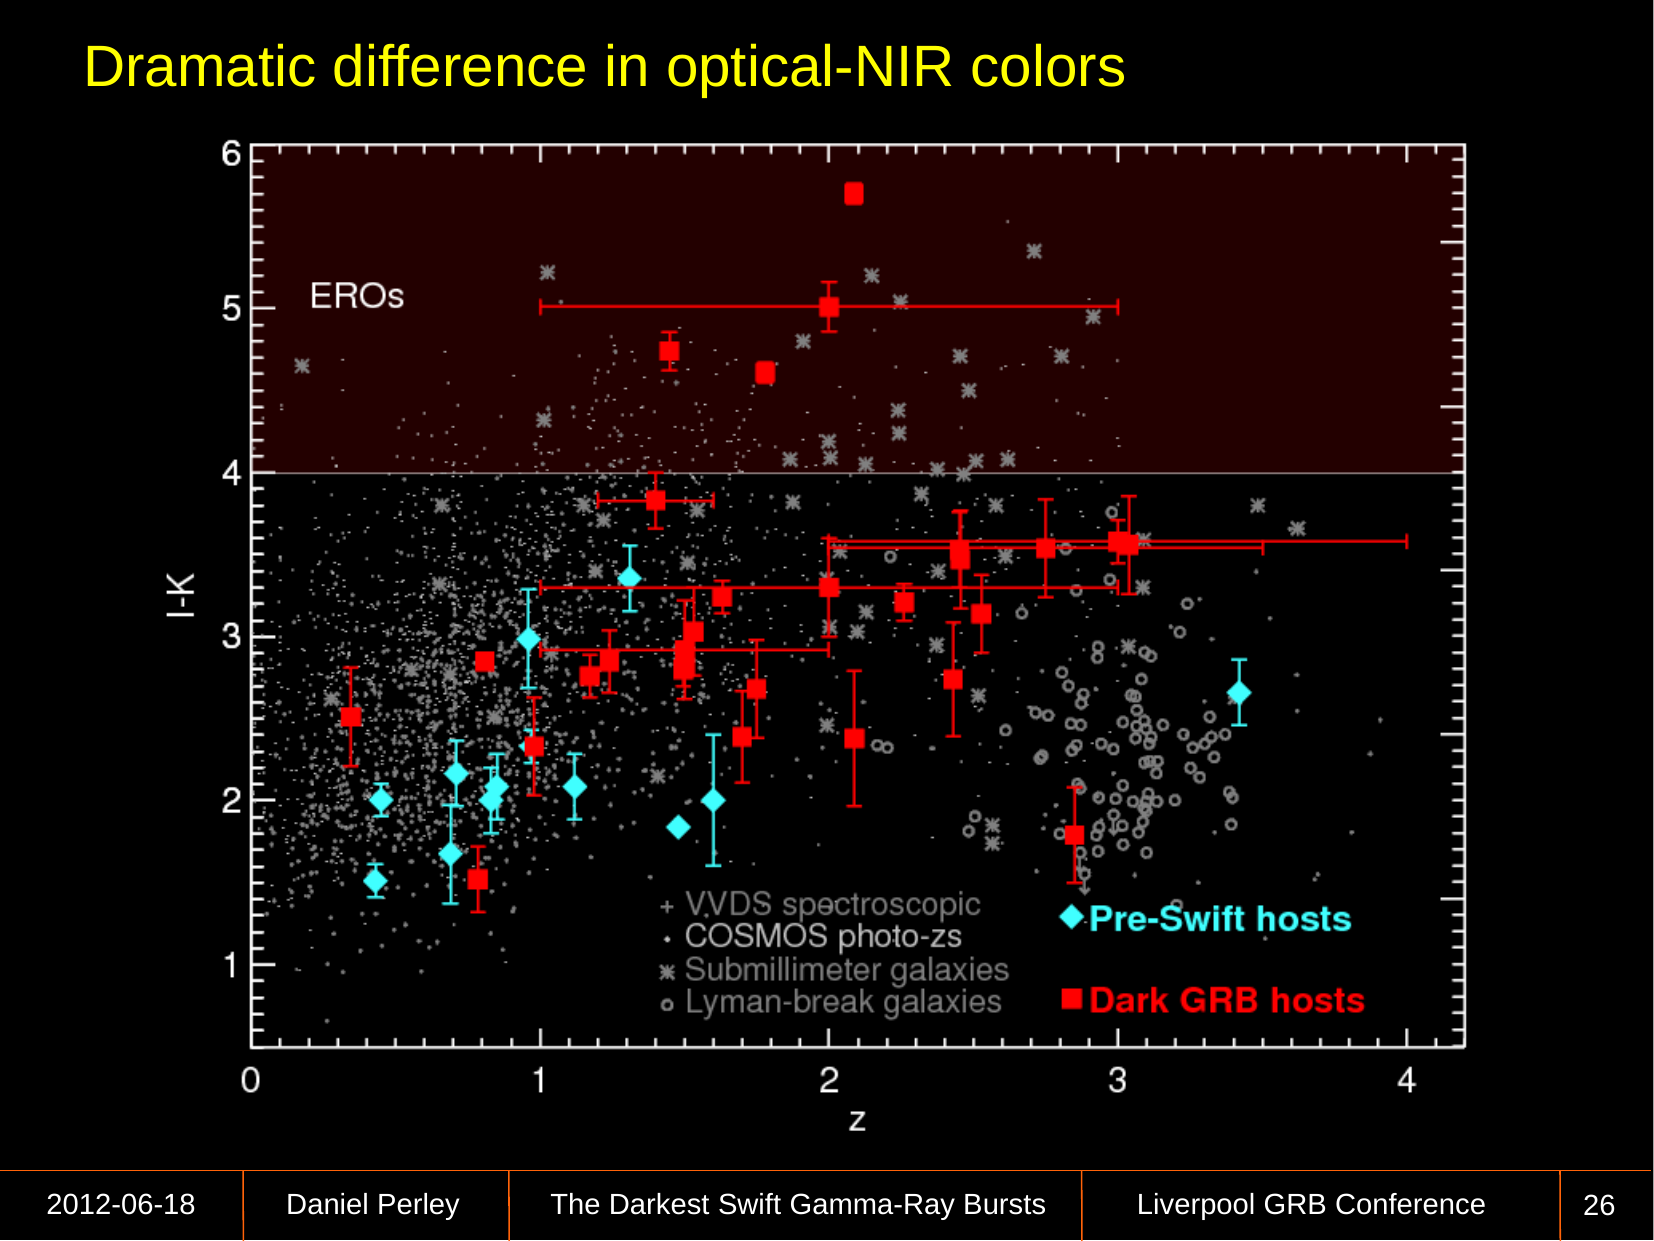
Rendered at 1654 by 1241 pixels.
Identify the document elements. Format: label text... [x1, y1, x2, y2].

title Dramatic difference in optical-NIR colors [83, 33, 1574, 100]
picture [159, 134, 1476, 1139]
